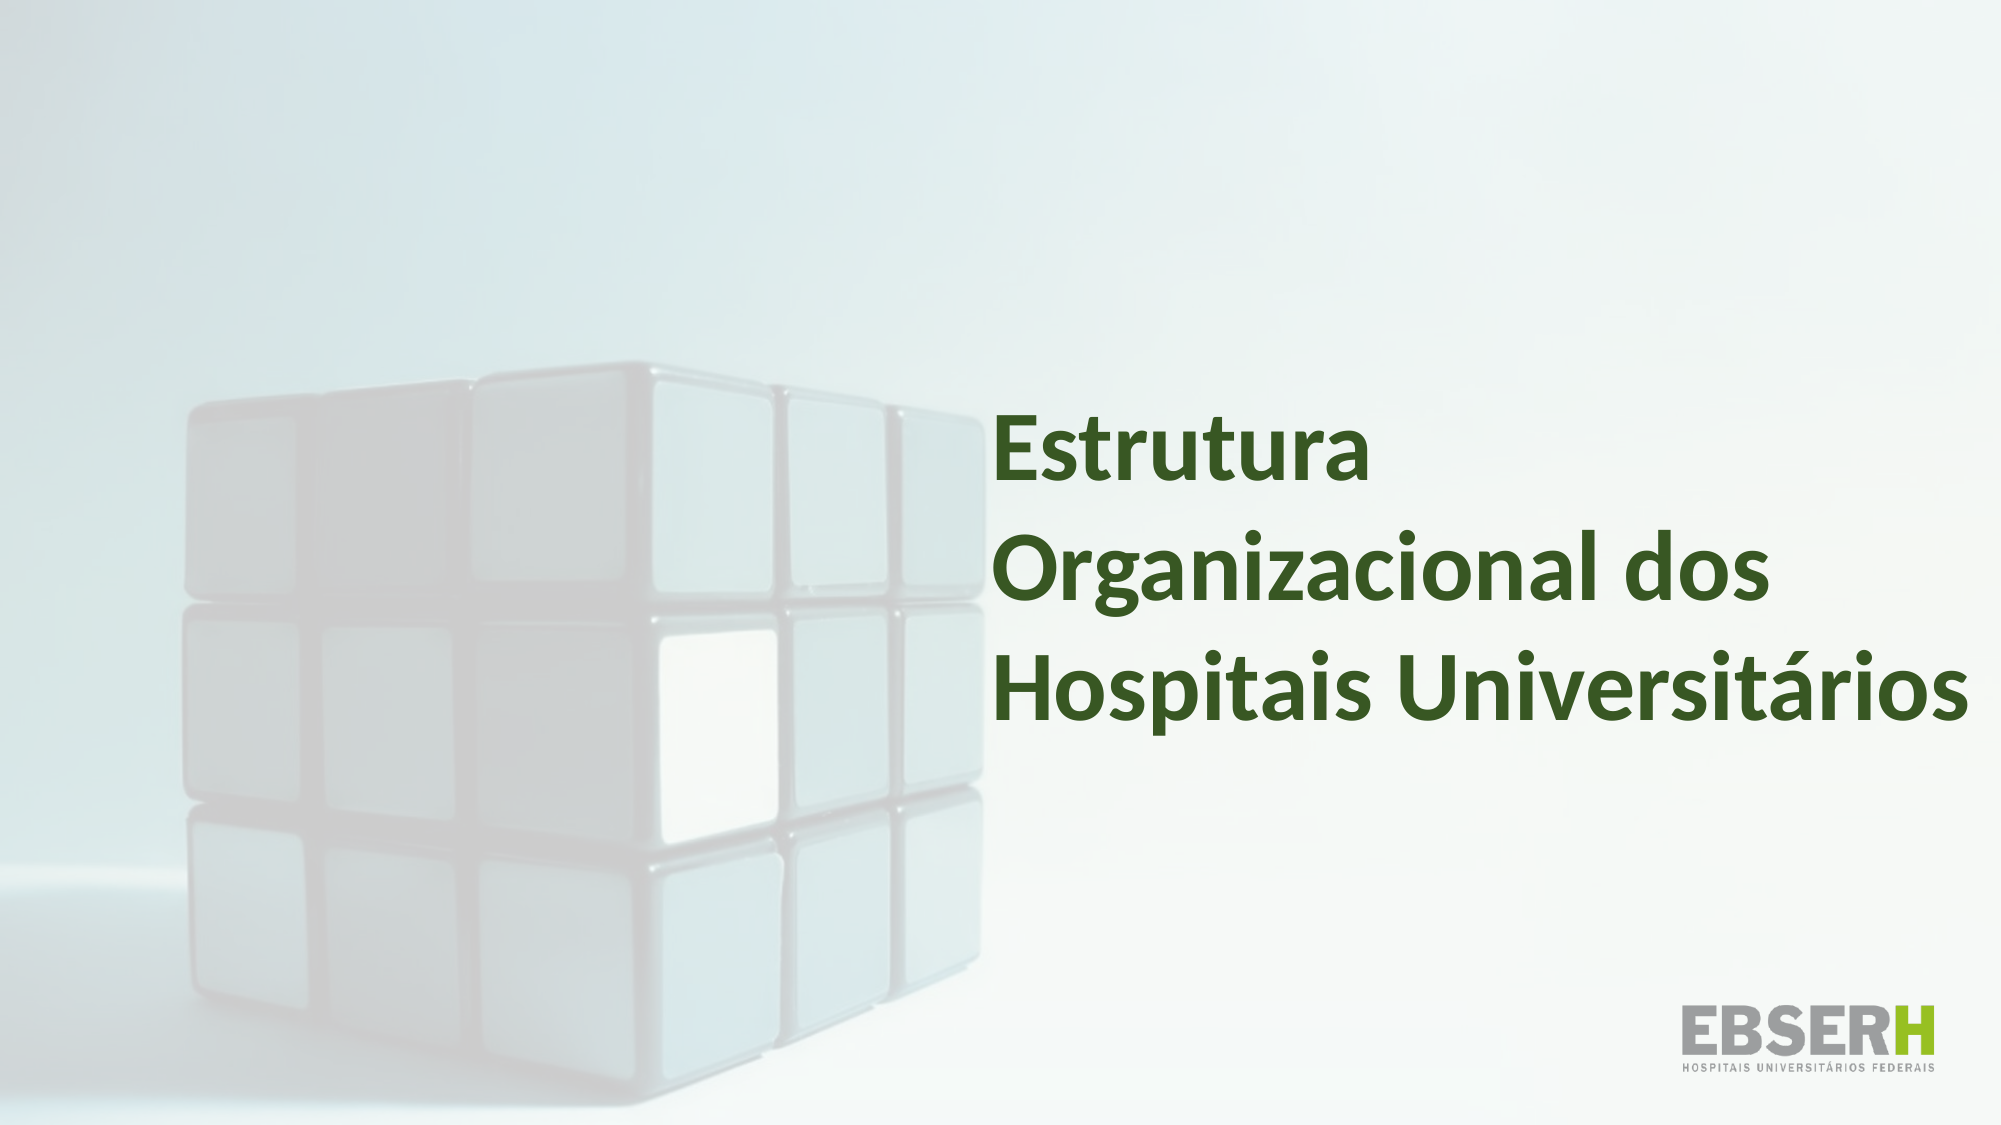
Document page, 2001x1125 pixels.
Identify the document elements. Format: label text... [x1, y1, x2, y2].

picture [0, 0, 2000, 1125]
text_box Estrutura Organizacional dos Hospitais Universitários [976, 373, 2000, 752]
